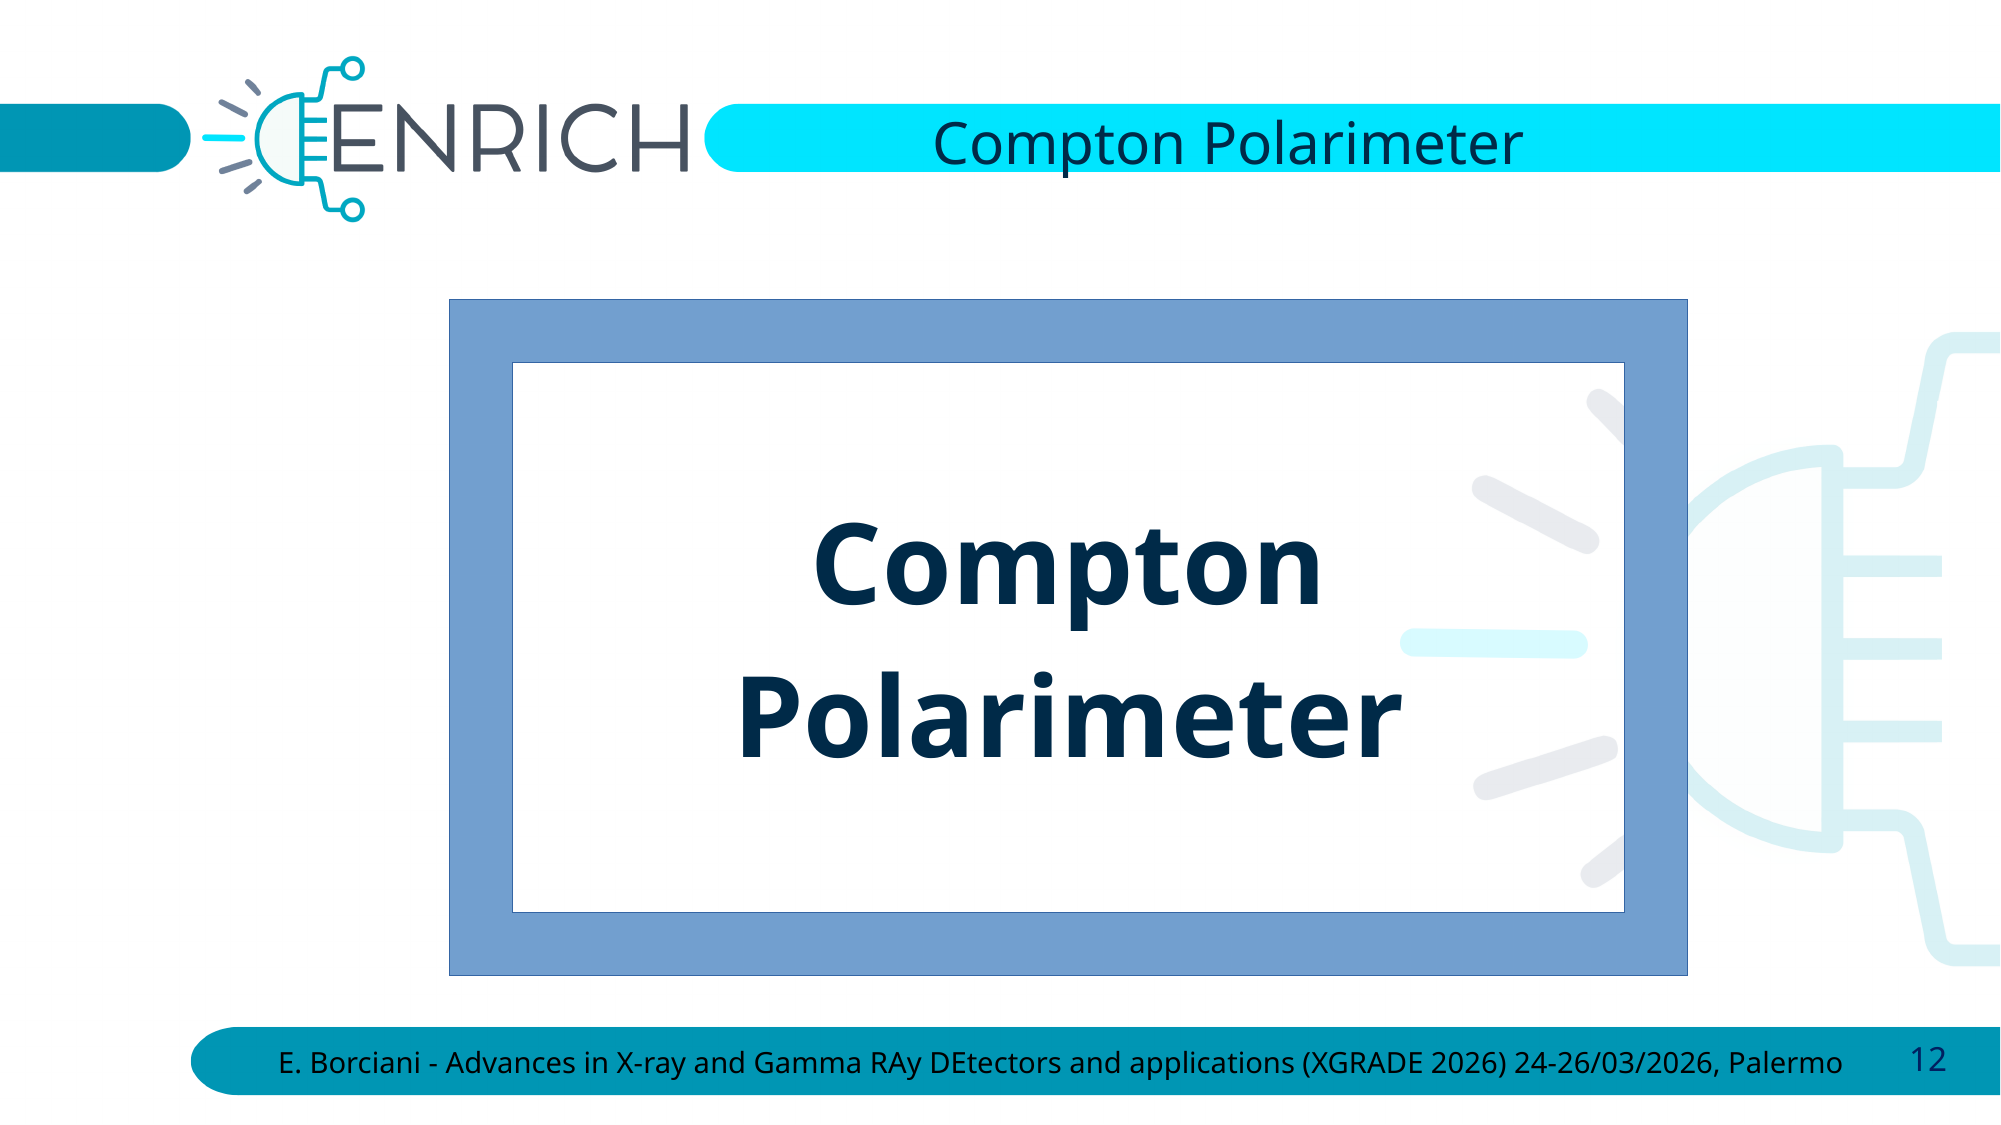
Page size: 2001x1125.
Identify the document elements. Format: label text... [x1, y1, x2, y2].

picture [0, 0, 2001, 1125]
text_box Compton Polarimeter [917, 98, 1688, 184]
slide_number <number> [1512, 1031, 1963, 1092]
text_box Compton Polarimeter [449, 299, 1688, 976]
text_box E. Borciani - Advances in X-ray and Gamma RAy DEtectors and applications (XGRADE 2026) 24-26/03/2026, Palermo [155, 1037, 1512, 1087]
